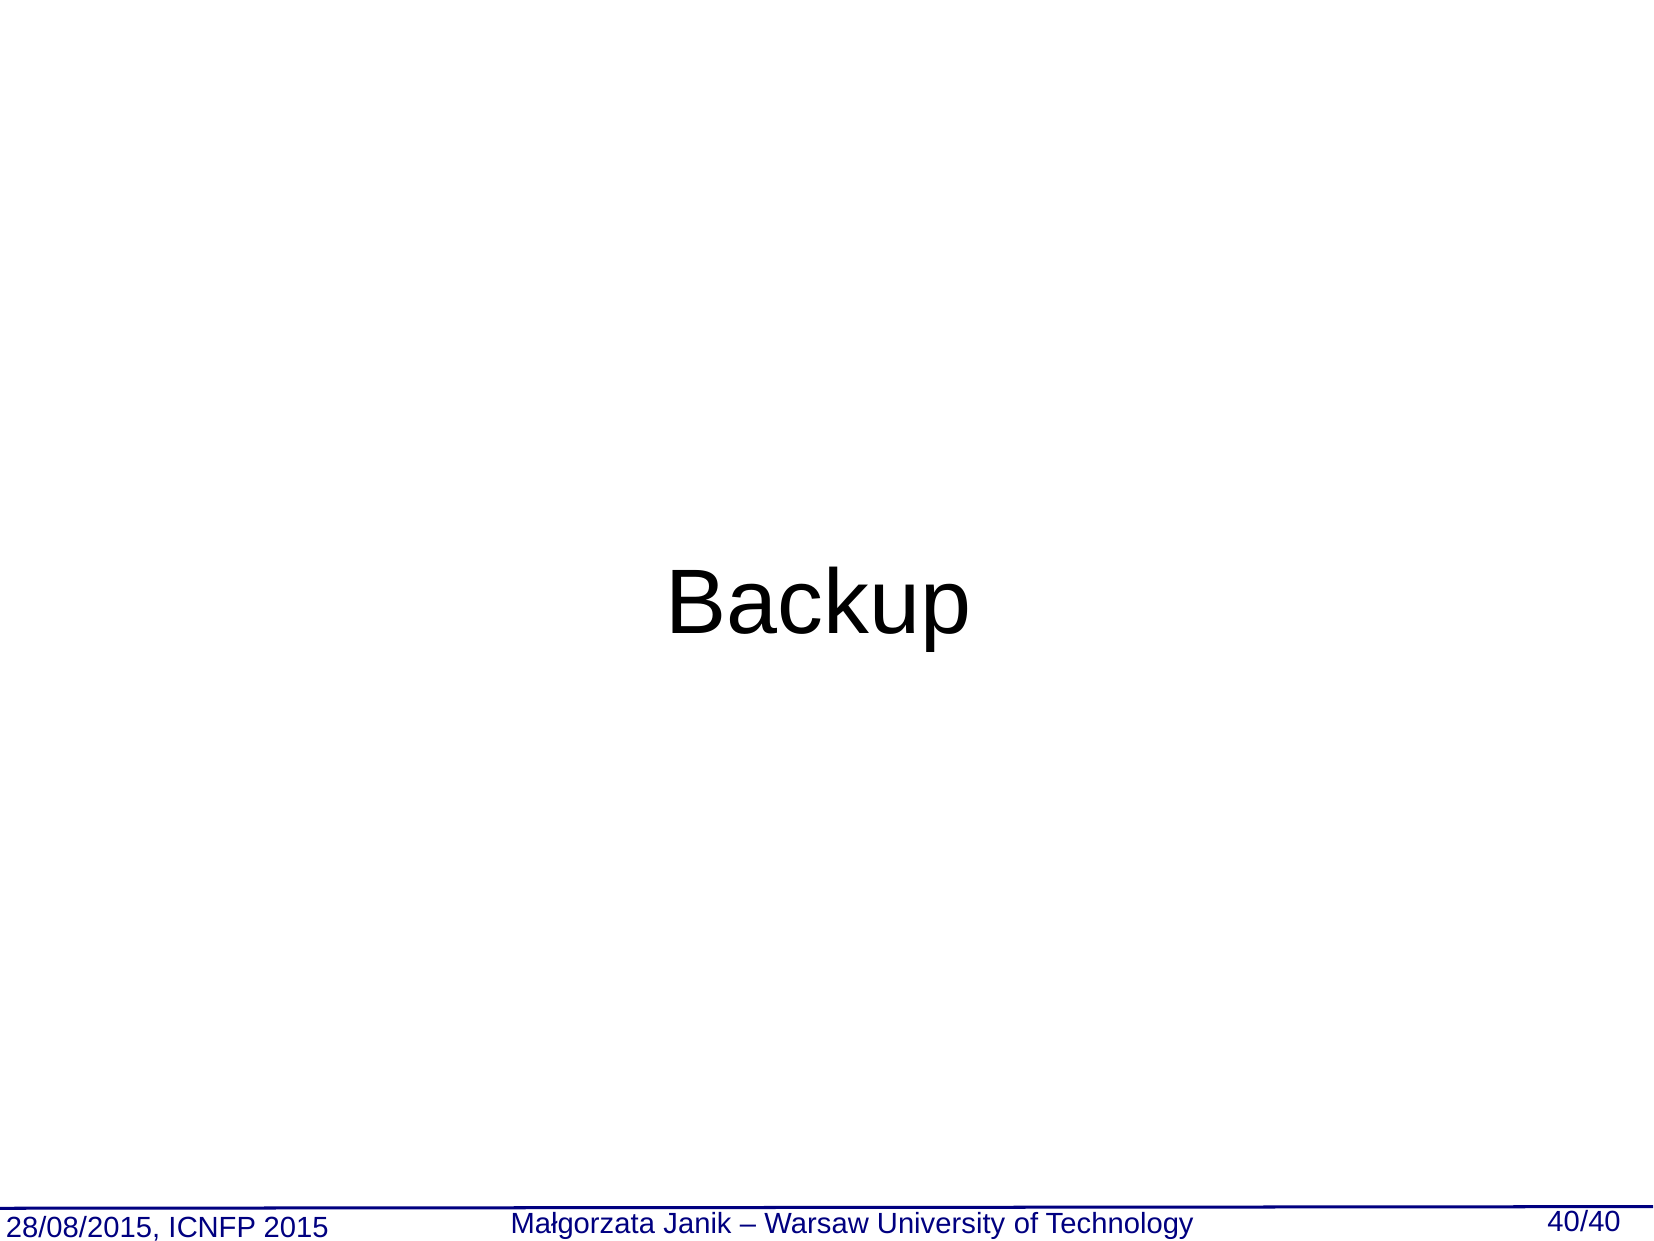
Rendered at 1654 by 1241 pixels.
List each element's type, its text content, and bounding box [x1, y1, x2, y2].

title Backup [74, 498, 1563, 706]
